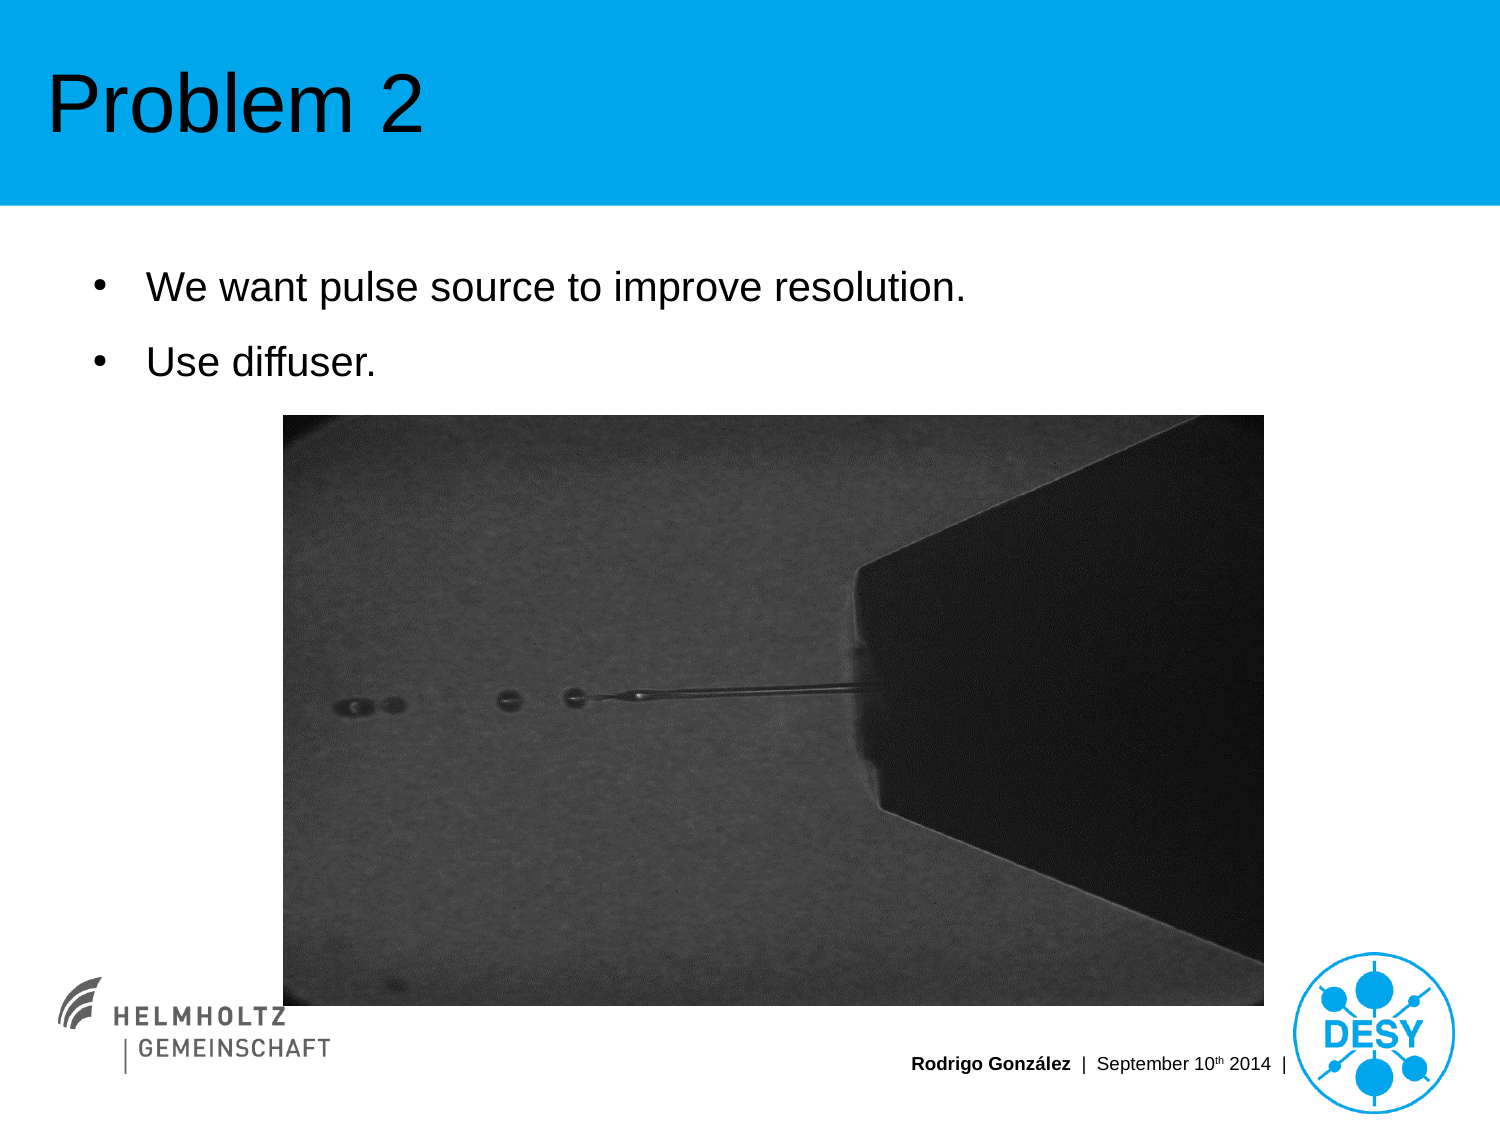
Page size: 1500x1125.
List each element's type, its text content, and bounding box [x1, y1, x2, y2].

title Problem 2 [46, 0, 1444, 208]
picture [1290, 1006, 1358, 1114]
picture [1391, 948, 1466, 1114]
picture [58, 415, 1264, 1074]
list We want pulse source to improve resolution. Use diffuser. [75, 263, 1425, 1006]
picture [1297, 976, 1452, 1111]
